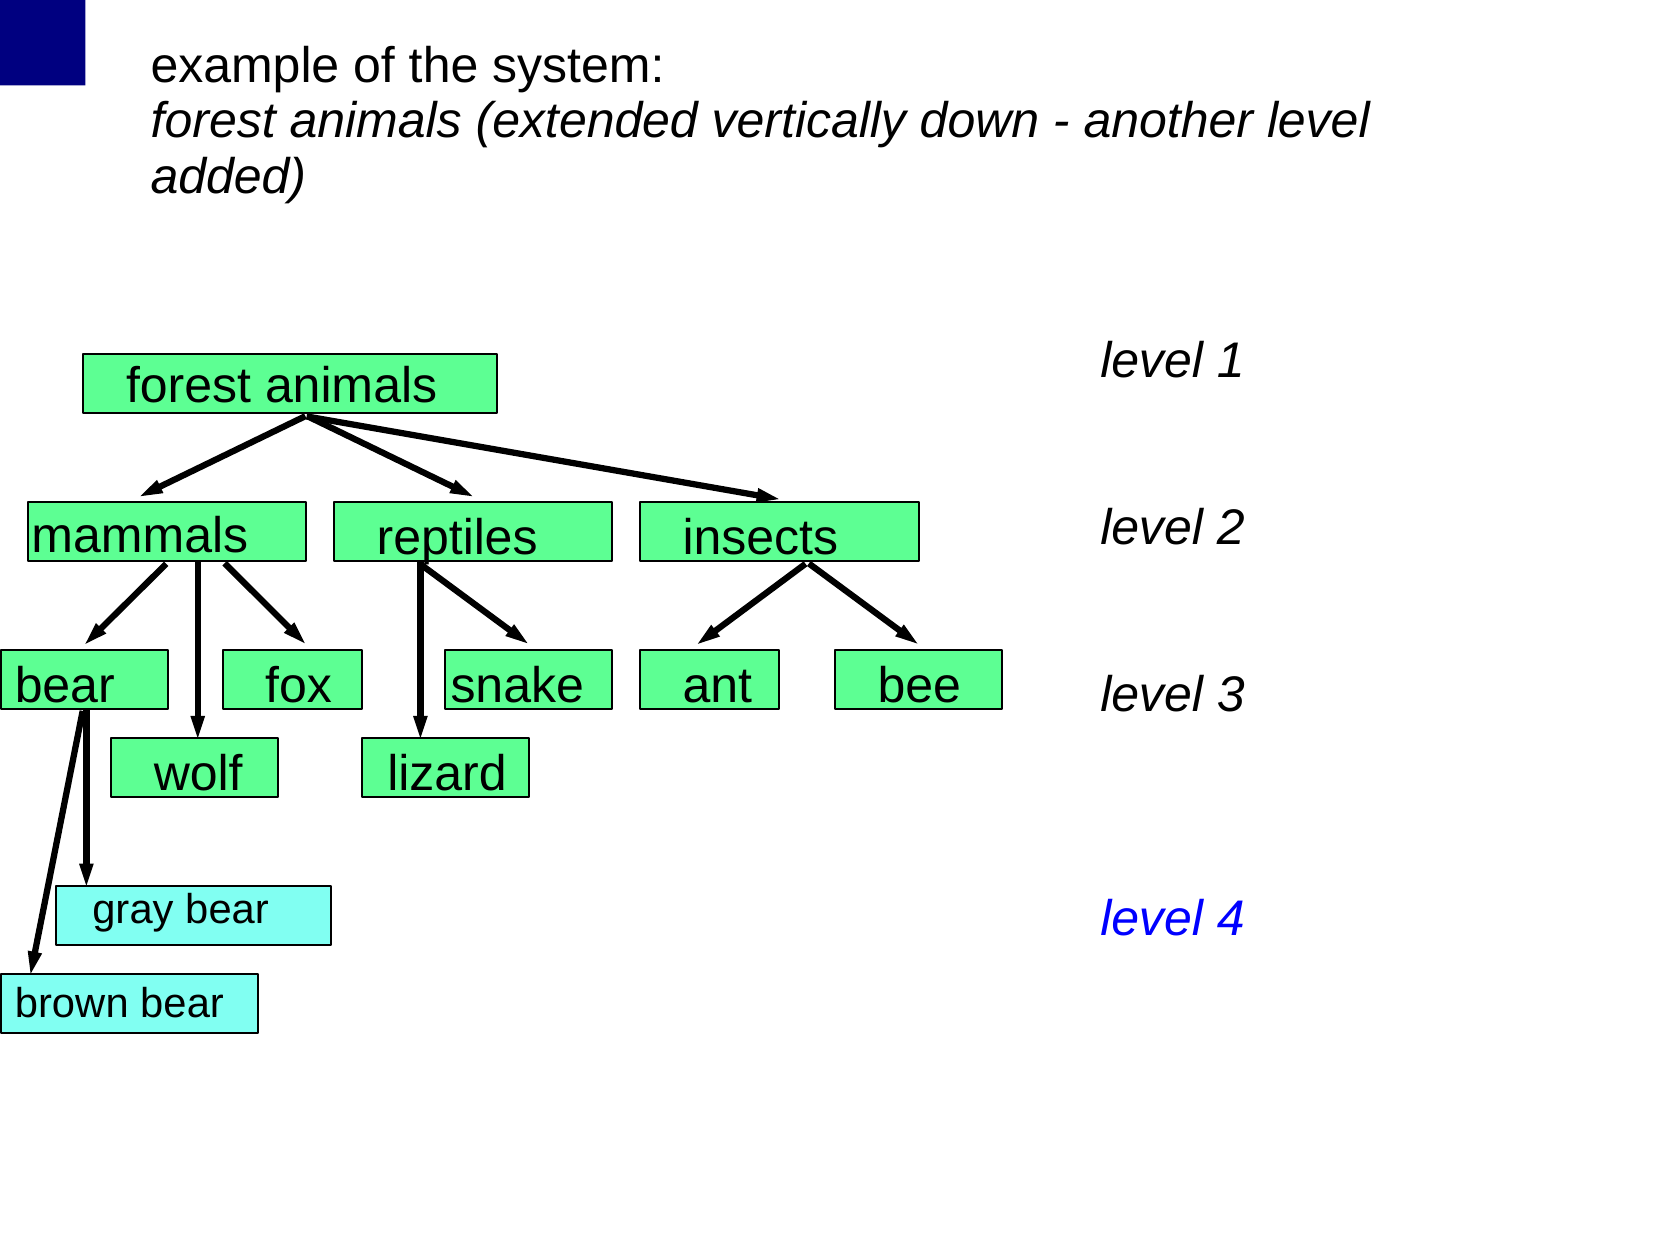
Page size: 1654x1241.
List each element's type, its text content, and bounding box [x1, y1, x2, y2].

text_box bee [862, 649, 1003, 723]
text_box [835, 649, 862, 709]
text_box level 1 level 2 level 3 level 4 [1085, 324, 1336, 1024]
text_box [55, 885, 332, 945]
text_box bear [0, 649, 168, 723]
text_box [640, 649, 668, 709]
text_box example of the system: forest animals (extended vertically down - another level added) [135, 29, 1501, 263]
text_box insects [798, 567, 817, 575]
text_box [83, 354, 111, 414]
text_box [0, 0, 86, 86]
text_box [111, 738, 139, 798]
text_box [333, 501, 361, 561]
text_box [640, 501, 668, 561]
text_box gray bear [77, 878, 329, 942]
text_box wolf [139, 738, 279, 812]
text_box [361, 738, 372, 798]
text_box ant [668, 649, 780, 723]
text_box brown bear [0, 971, 276, 1036]
text_box [222, 649, 250, 709]
text_box snake [435, 649, 641, 723]
text_box fox [250, 649, 362, 723]
text_box reptiles [361, 501, 613, 575]
text_box mammals [16, 499, 300, 573]
text_box forest animals [111, 349, 507, 423]
text_box lizard [372, 738, 540, 812]
text_box insects [668, 501, 919, 575]
text_box [300, 501, 307, 561]
